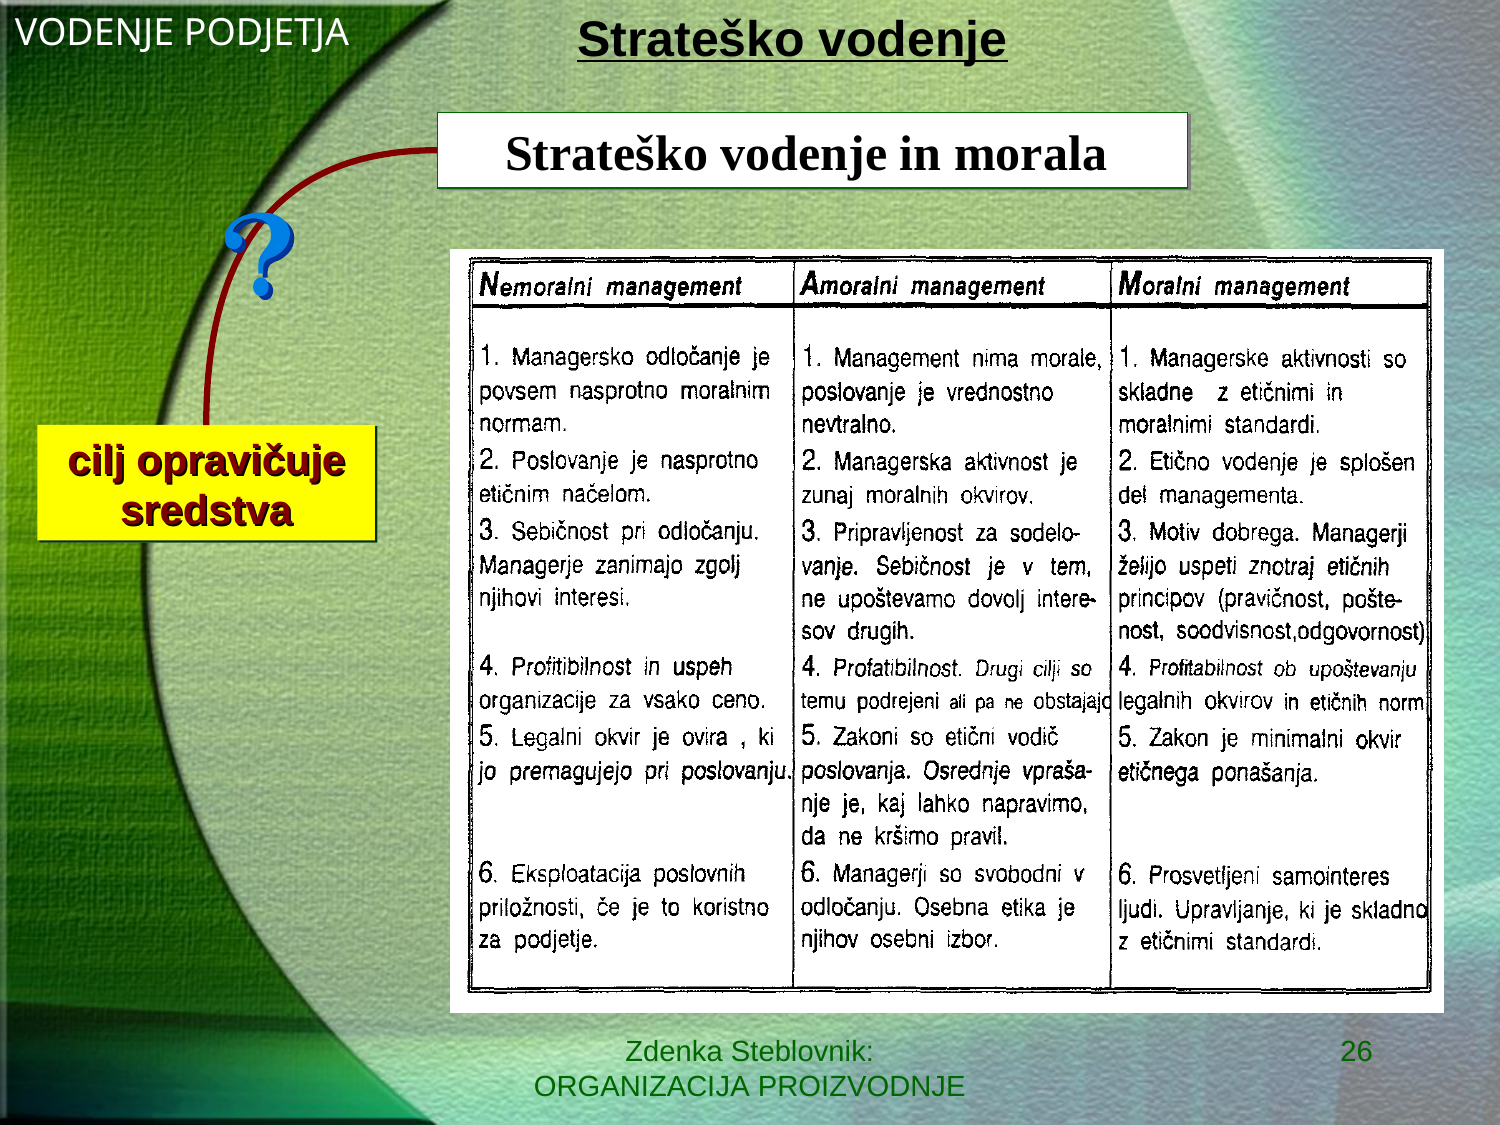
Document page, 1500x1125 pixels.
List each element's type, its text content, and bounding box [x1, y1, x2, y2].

text_box Strateško vodenje in morala [437, 112, 1188, 188]
picture [0, 0, 1500, 1125]
text_box cilj opravičuje sredstva [37, 424, 375, 541]
text_box VODENJE PODJETJA [0, 0, 475, 61]
text_box Zdenka Steblovnik: ORGANIZACIJA PROIZVODNJE [512, 1025, 988, 1101]
text_box <number> [1074, 1025, 1388, 1101]
text_box Strateško vodenje [562, 24, 1338, 71]
